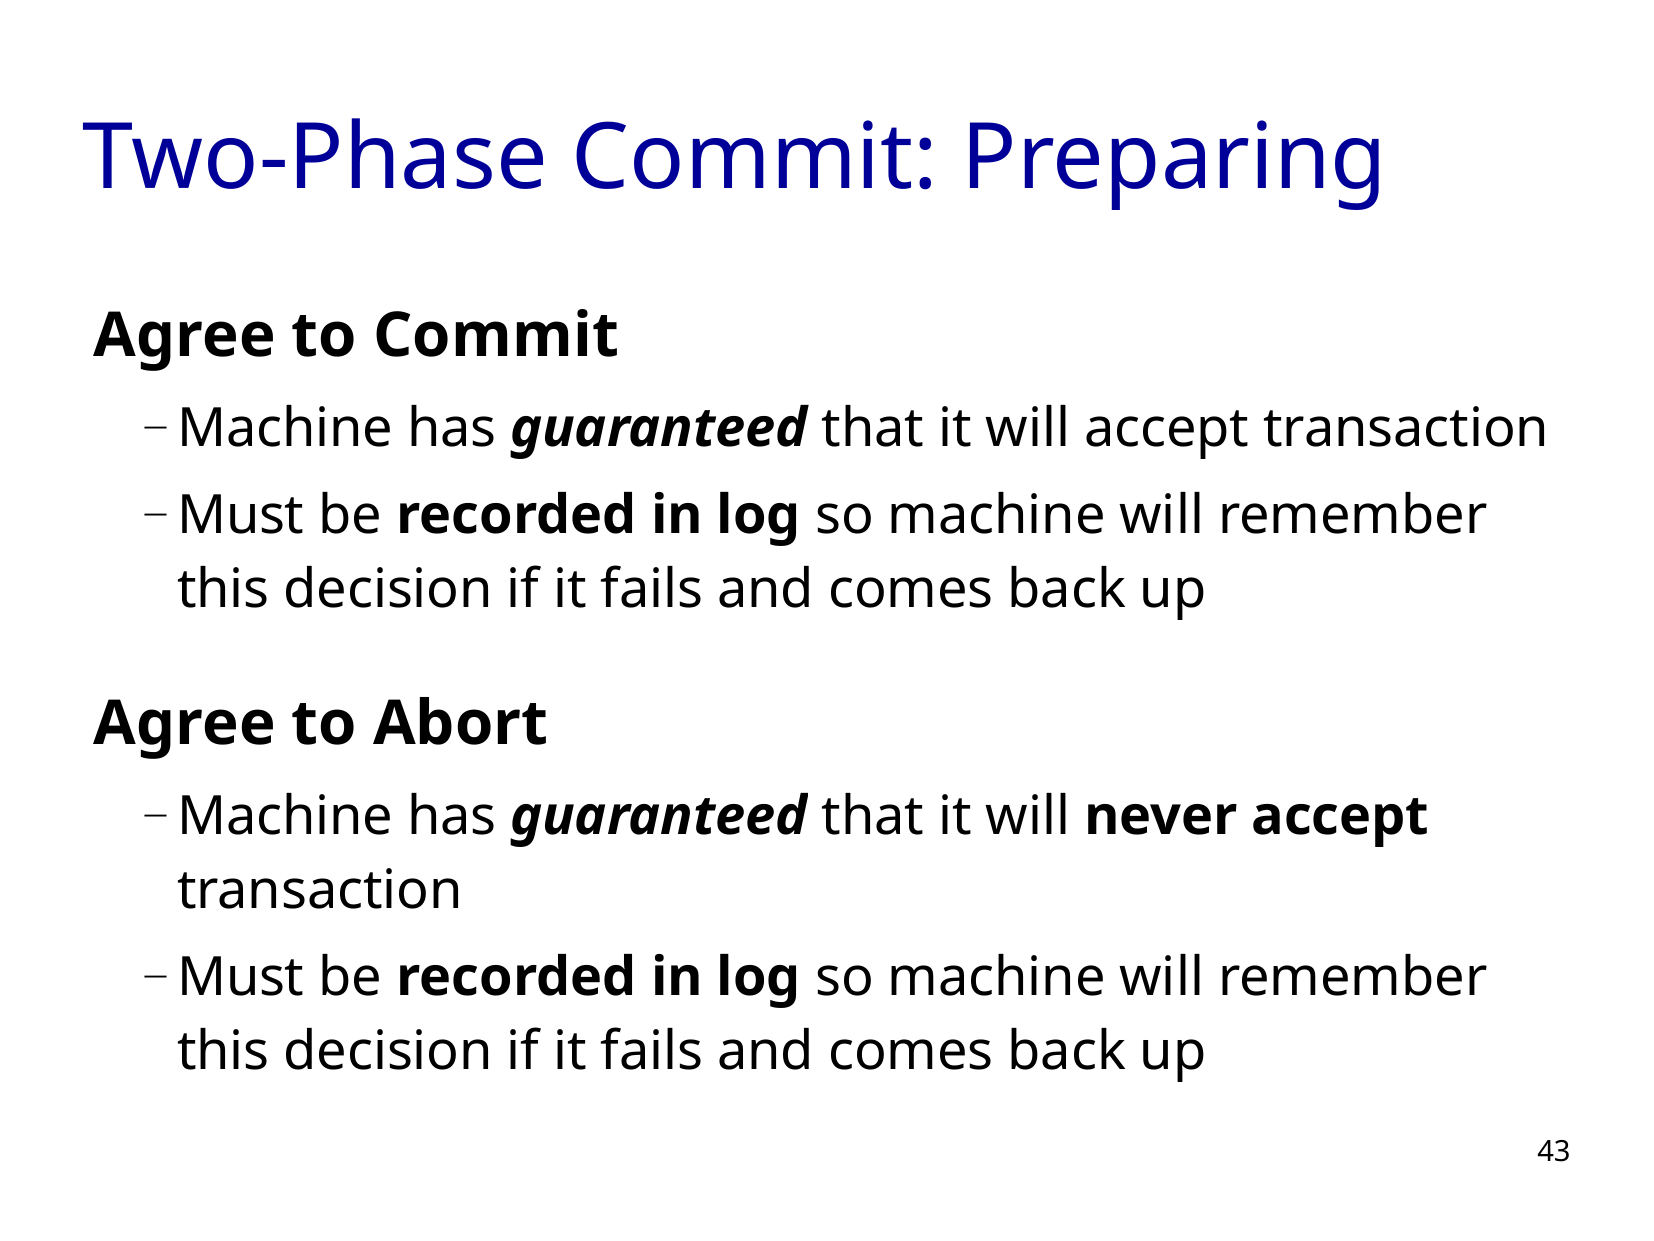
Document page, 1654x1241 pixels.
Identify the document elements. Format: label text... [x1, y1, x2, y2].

list Agree to Commit Machine has guaranteed that it will accept transaction Must be recorded in log so machine will remember this decision if it fails and comes back up Agree to Abort Machine has guaranteed that it will never accept transaction Must be recorded in log so machine will remember this decision if it fails and comes back up [60, 290, 1571, 1096]
title Two-Phase Commit: Preparing [82, 49, 1571, 257]
